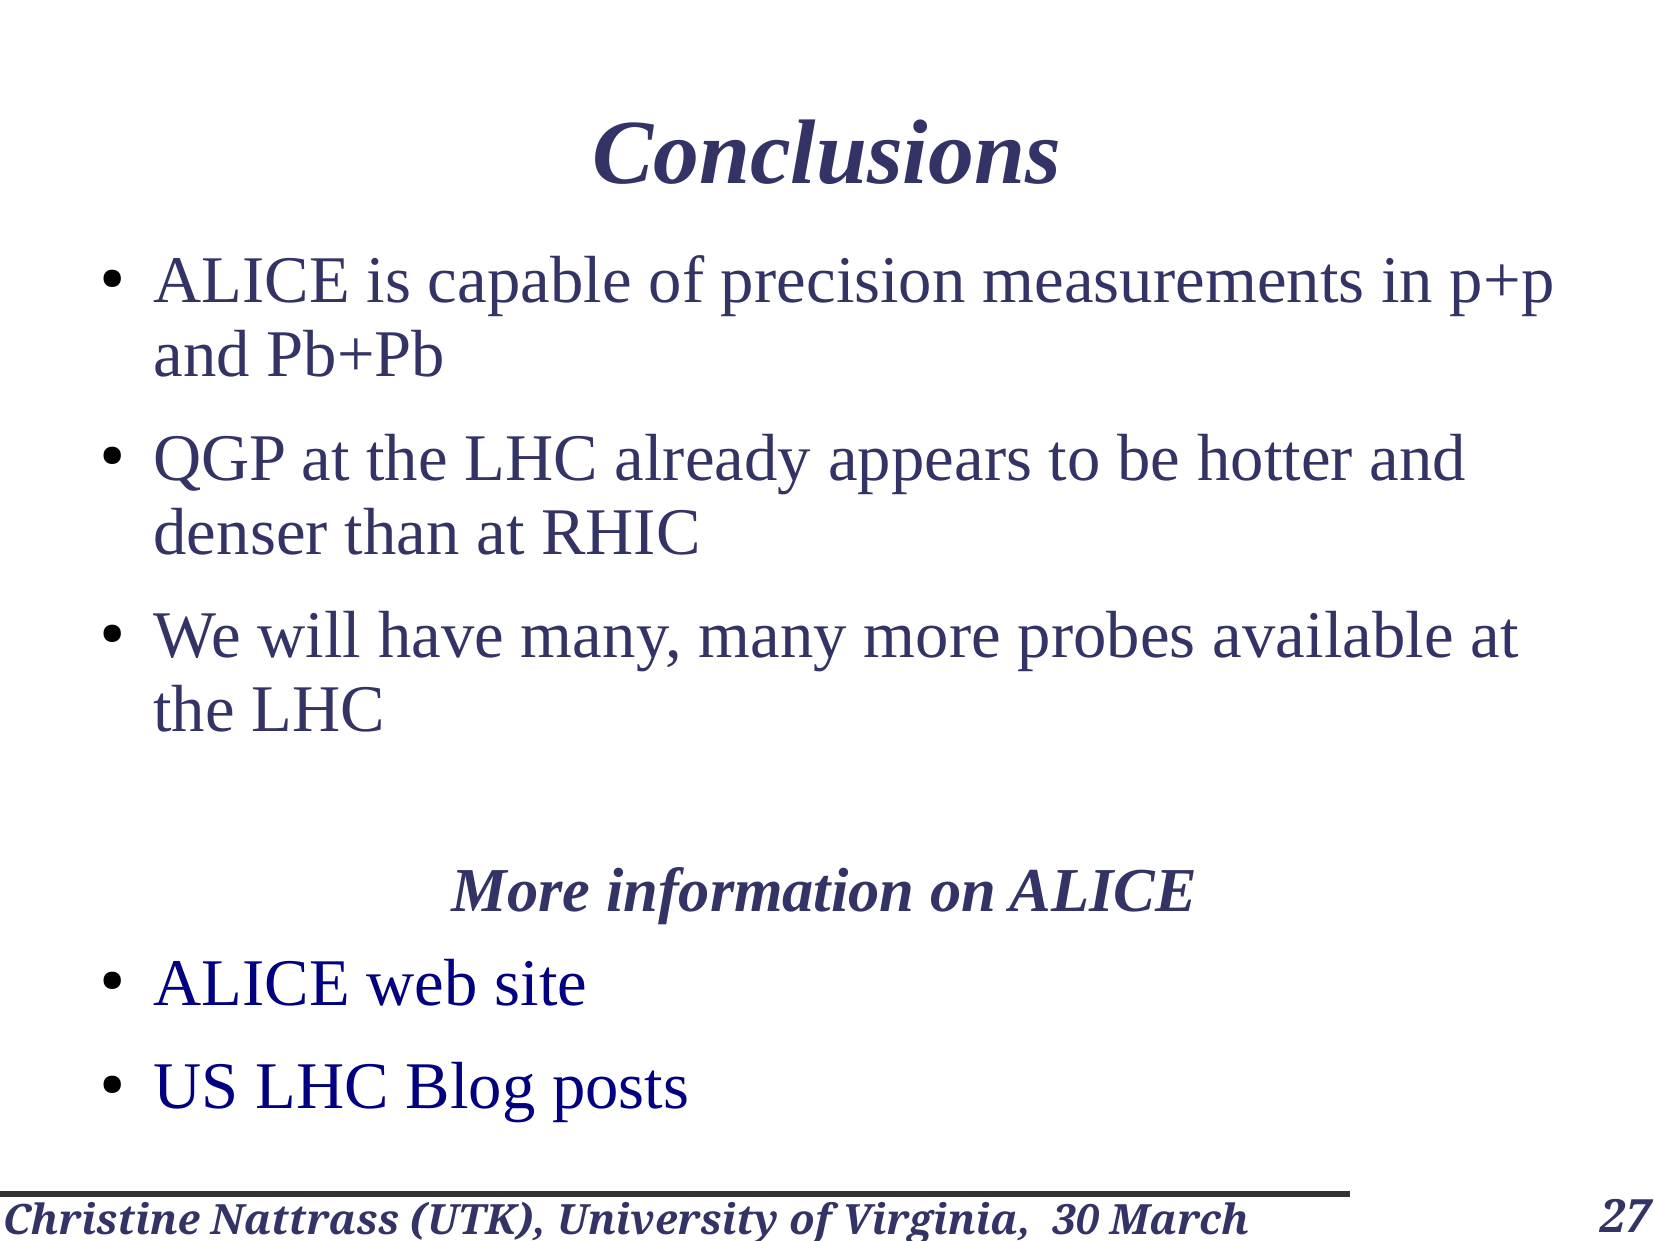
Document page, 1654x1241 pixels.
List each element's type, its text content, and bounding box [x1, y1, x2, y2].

list ALICE web site US LHC Blog posts [82, 945, 1571, 1144]
title Conclusions [82, 49, 1571, 242]
text_box More information on ALICE [261, 839, 1388, 942]
list ALICE is capable of precision measurements in p+p and Pb+Pb QGP at the LHC already appears to be hotter and denser than at RHIC We will have many, many more probes available at the LHC [82, 242, 1571, 945]
